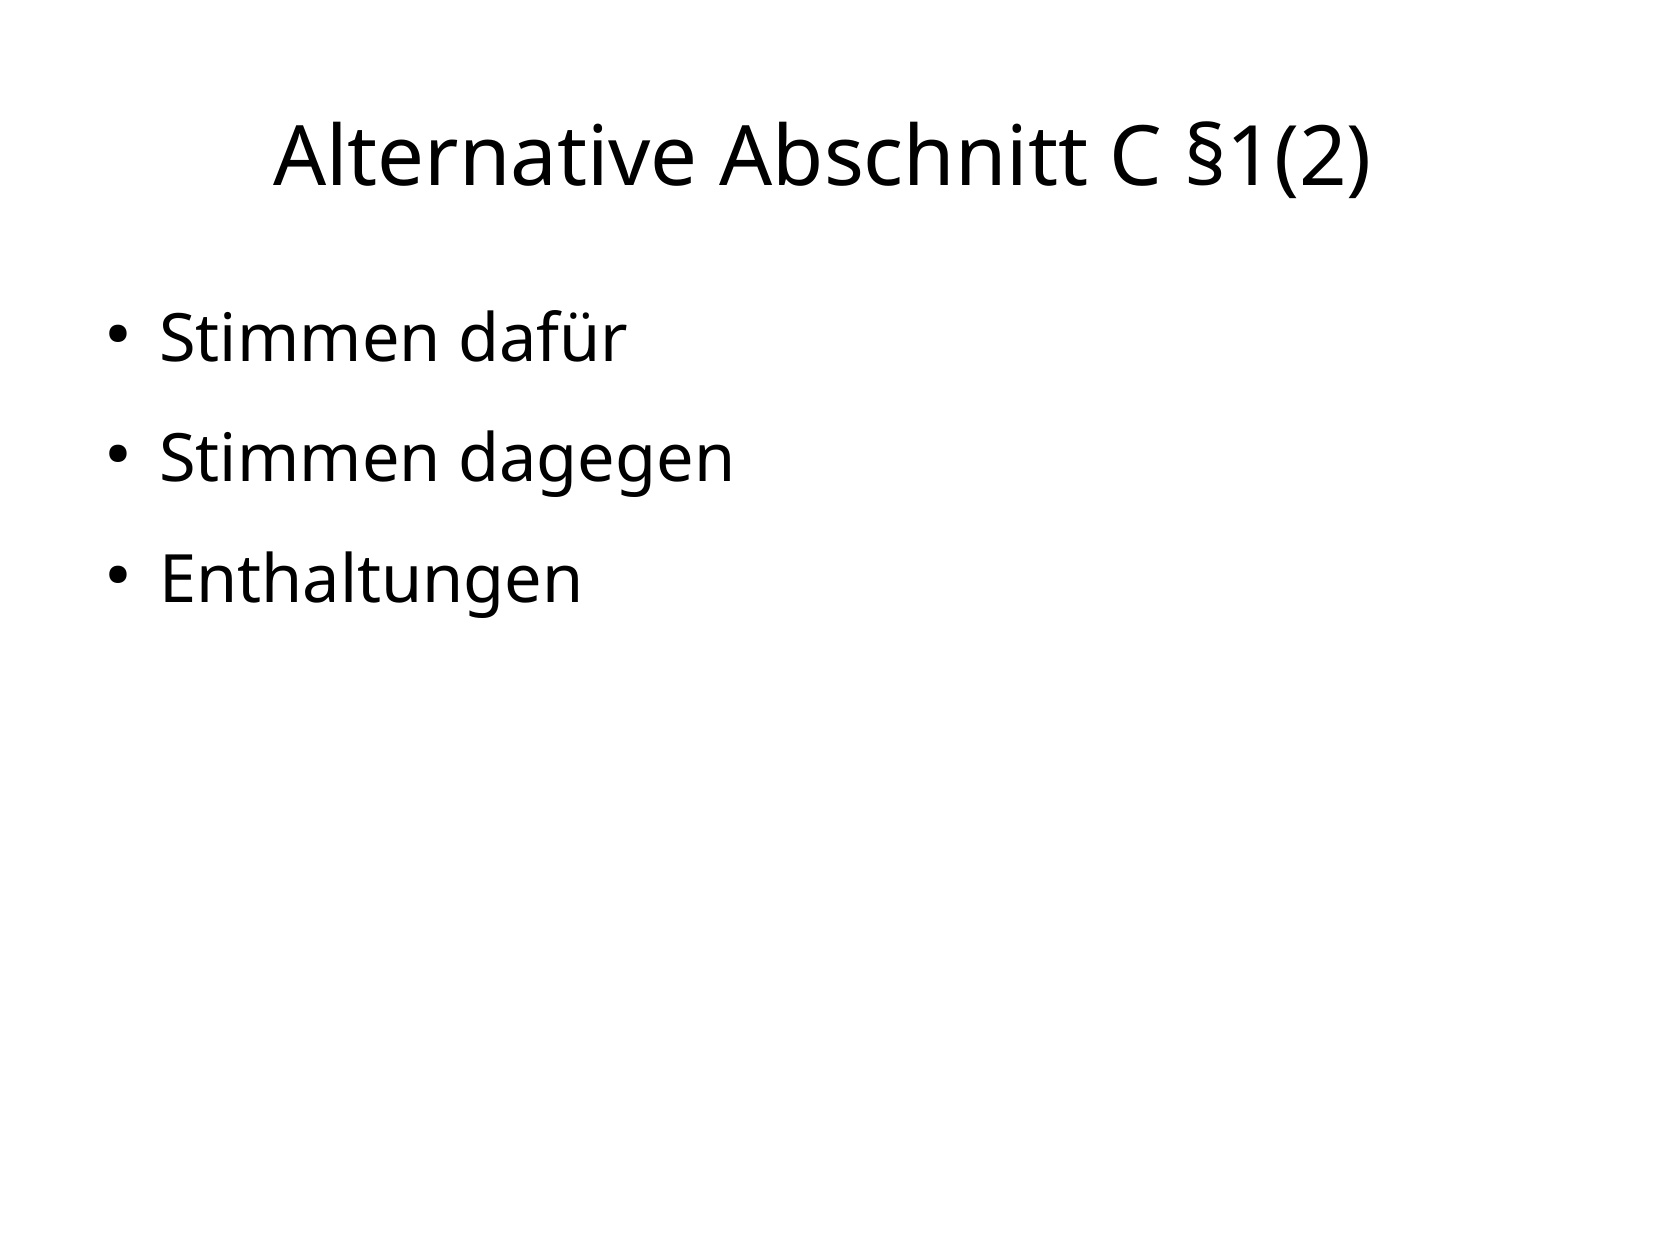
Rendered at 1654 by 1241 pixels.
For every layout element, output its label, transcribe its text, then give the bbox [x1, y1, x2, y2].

list Stimmen dafür Stimmen dagegen Enthaltungen [88, 290, 1572, 1094]
title Alternative Abschnitt C §1(2) [82, 56, 1571, 250]
